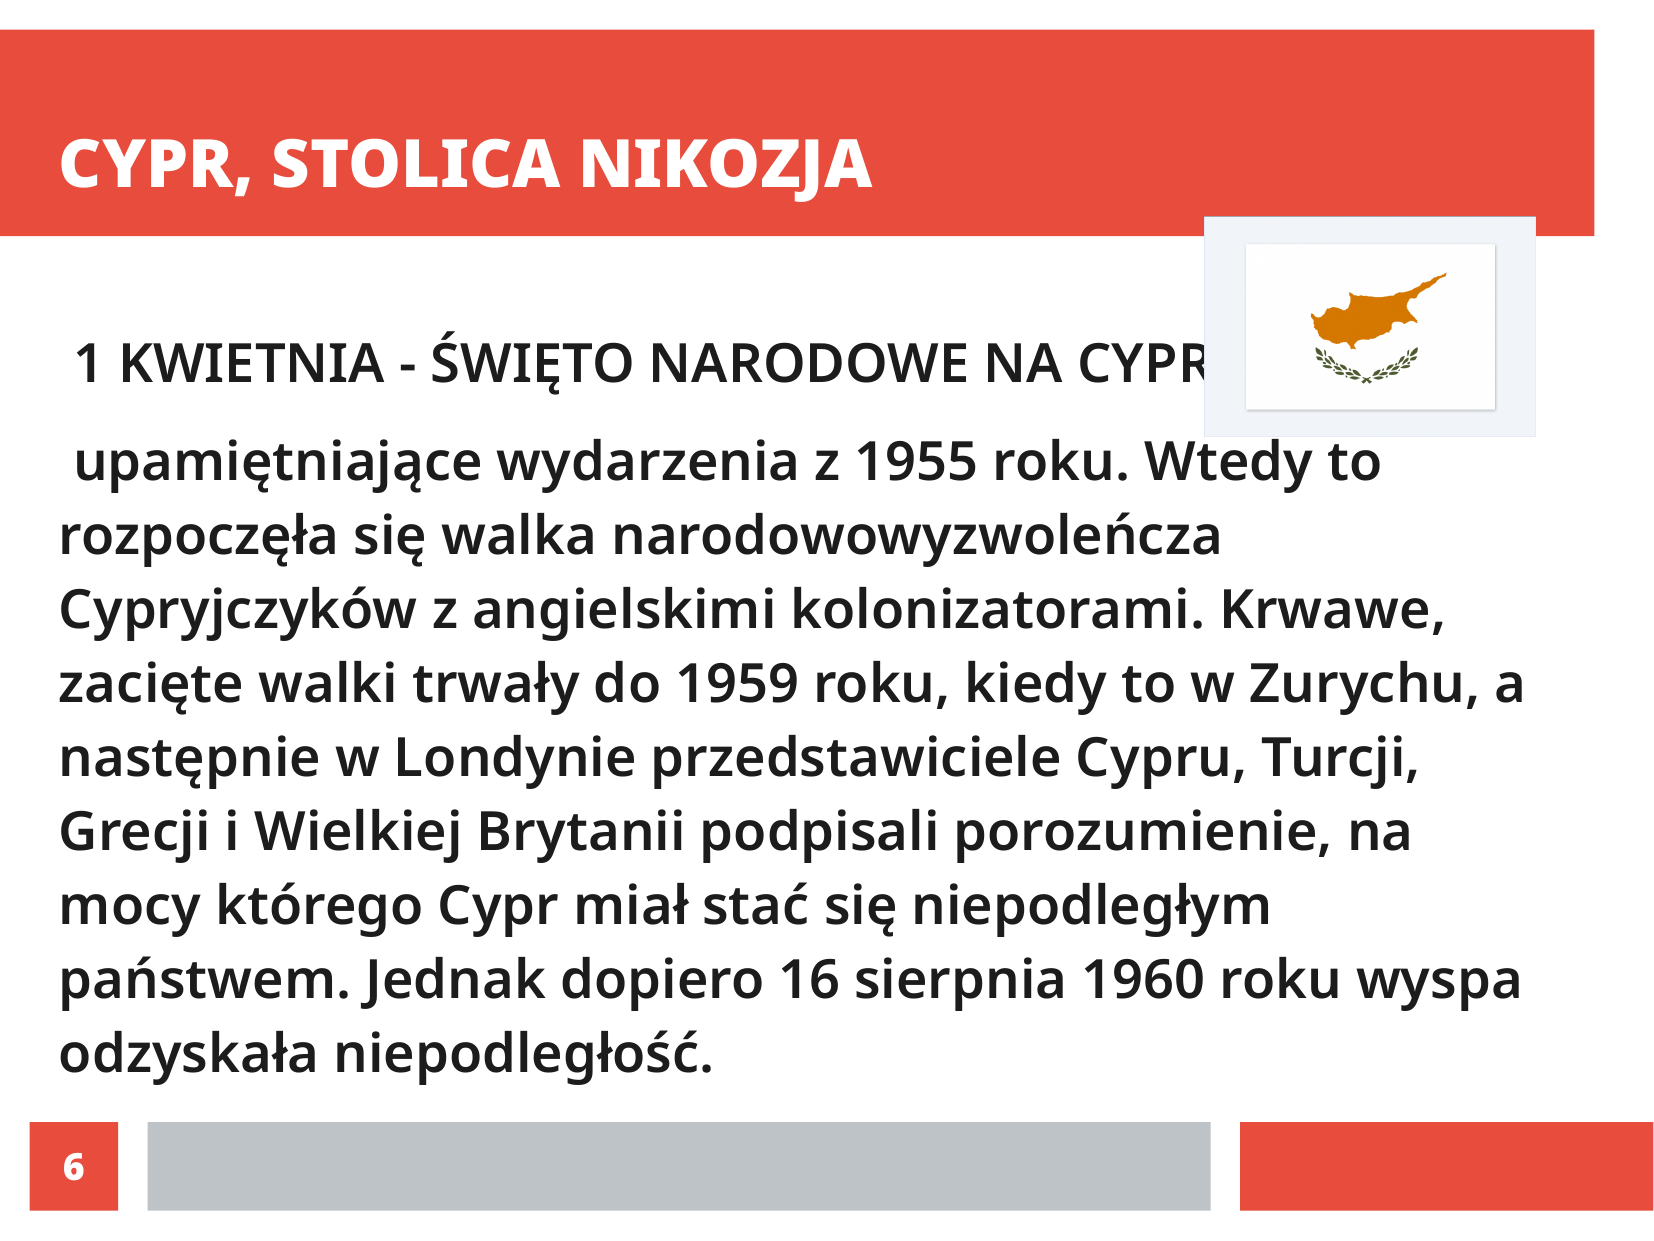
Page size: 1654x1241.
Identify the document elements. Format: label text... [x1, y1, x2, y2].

title CYPR, STOLICA NIKOZJA [59, 59, 1595, 207]
picture [1204, 216, 1536, 438]
list 1 KWIETNIA - ŚWIĘTO NARODOWE NA CYPRZE : upamiętniające wydarzenia z 1955 roku. Wtedy to rozpoczęła się walka narodowowyzwoleńcza Cypryjczyków z angielskimi kolonizatorami. Krwawe, zacięte walki trwały do 1959 roku, kiedy to w Zurychu, a następnie w Londynie przedstawiciele Cypru, Turcji, Grecji i Wielkiej Brytanii podpisali porozumienie, na mocy którego Cypr miał stać się niepodległym państwem. Jednak dopiero 16 sierpnia 1960 roku wyspa odzyskała niepodległość. [59, 324, 1565, 1093]
